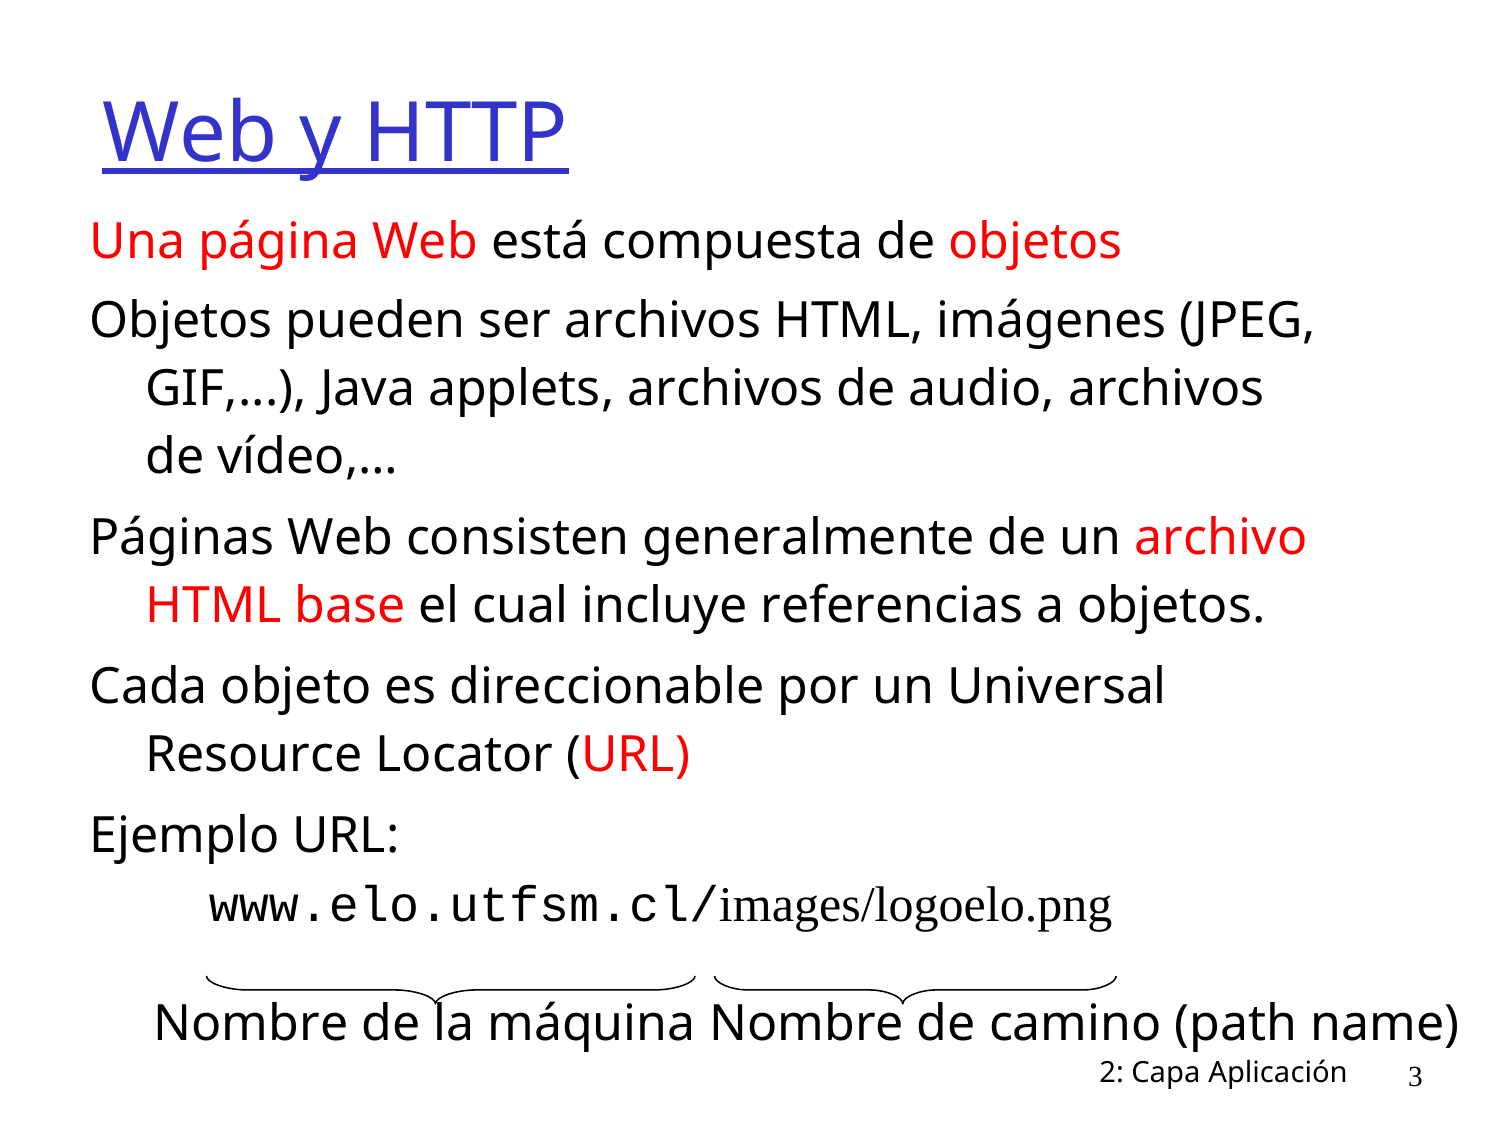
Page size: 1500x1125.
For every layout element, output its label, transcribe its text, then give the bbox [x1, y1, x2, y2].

list Una página Web está compuesta de objetos Objetos pueden ser archivos HTML, imágenes (JPEG, GIF,...), Java applets, archivos de audio, archivos de vídeo,… Páginas Web consisten generalmente de un archivo HTML base el cual incluye referencias a objetos. Cada objeto es direccionable por un Universal Resource Locator (URL) Ejemplo URL: [75, 202, 1351, 976]
title Web y HTTP [87, 37, 1363, 225]
text_box Nombre de la máquina [138, 989, 694, 1059]
text_box Nombre de camino (path name) [694, 989, 1475, 1059]
text_box Nombre de la máquina [408, 989, 463, 1000]
text_box www.elo.utfsm.cl/images/logoelo.png [194, 869, 1128, 941]
